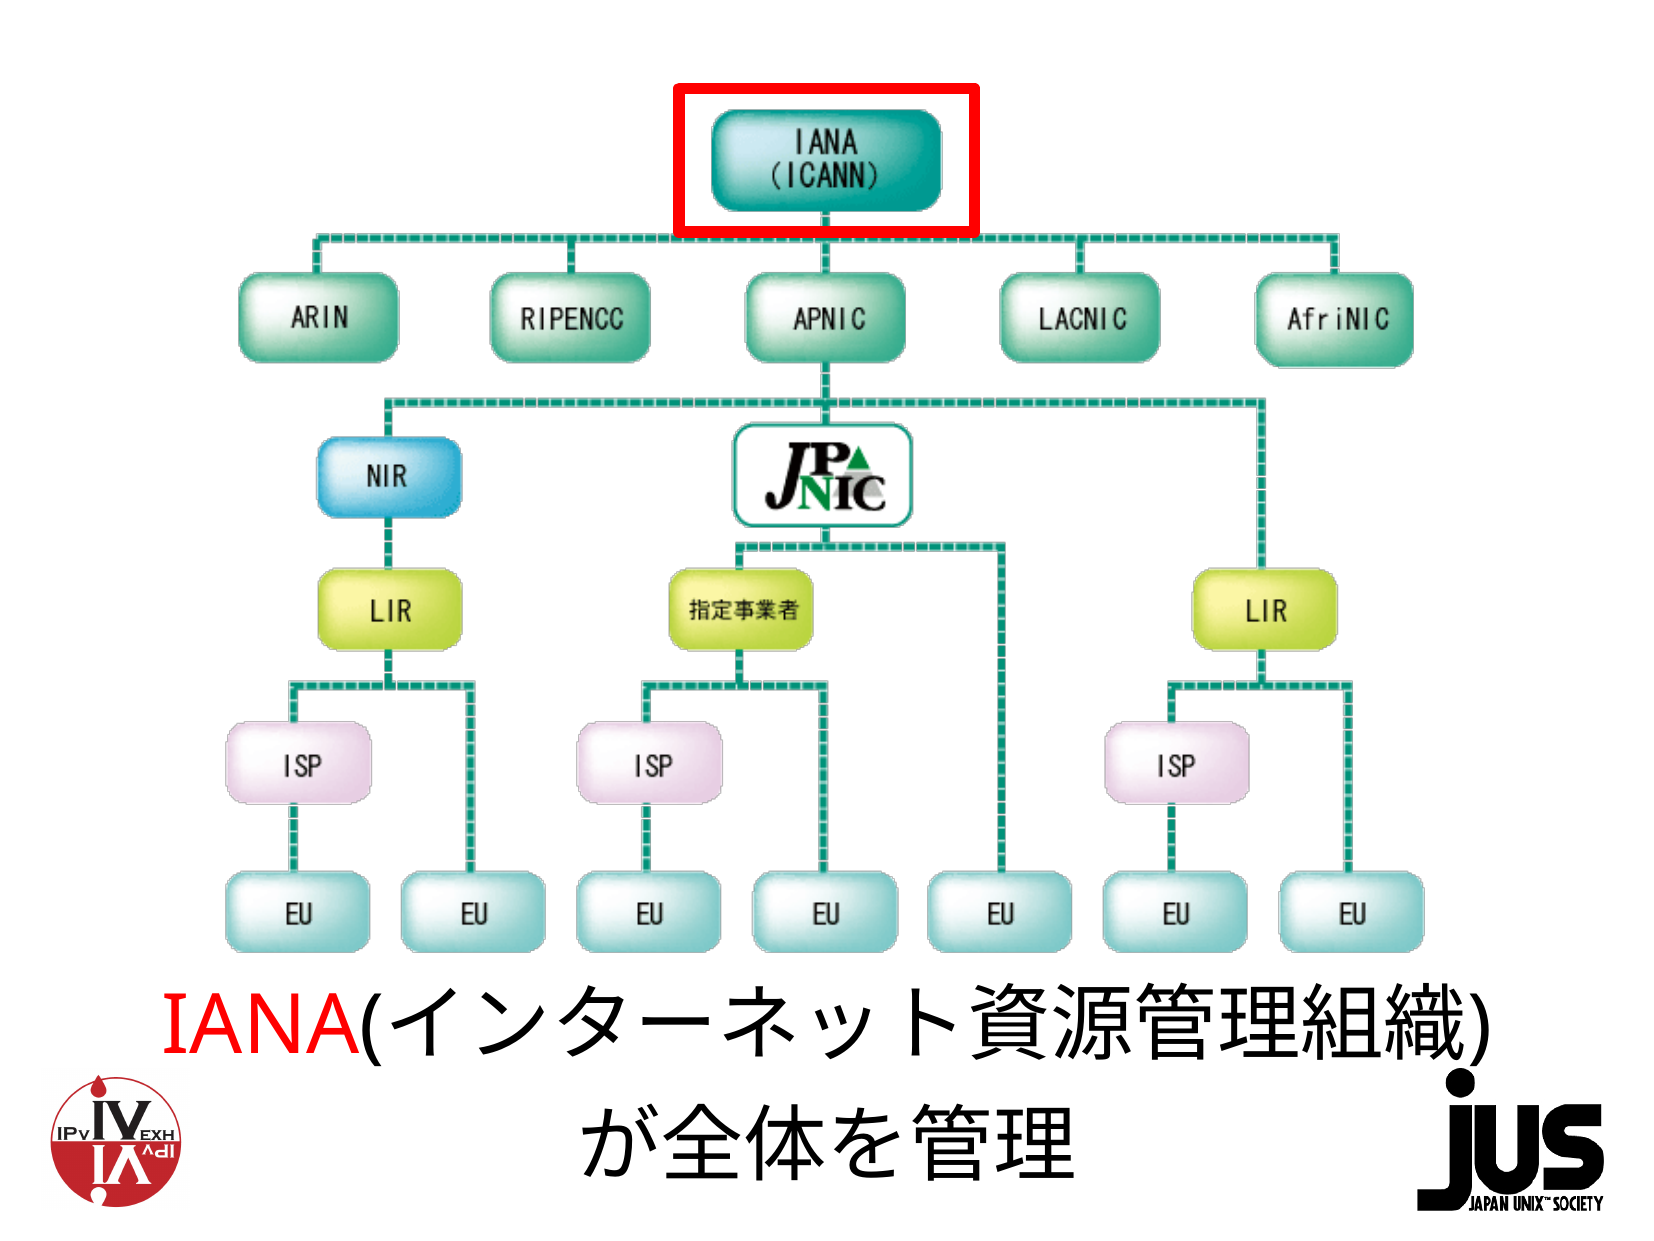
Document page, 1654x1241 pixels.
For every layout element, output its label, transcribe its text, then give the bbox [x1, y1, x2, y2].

picture [685, 94, 969, 226]
title IANA(インターネット資源管理組織) が全体を管理 [82, 974, 1571, 1182]
picture [1417, 1068, 1604, 1211]
picture [41, 1068, 190, 1210]
picture [180, 88, 1473, 975]
